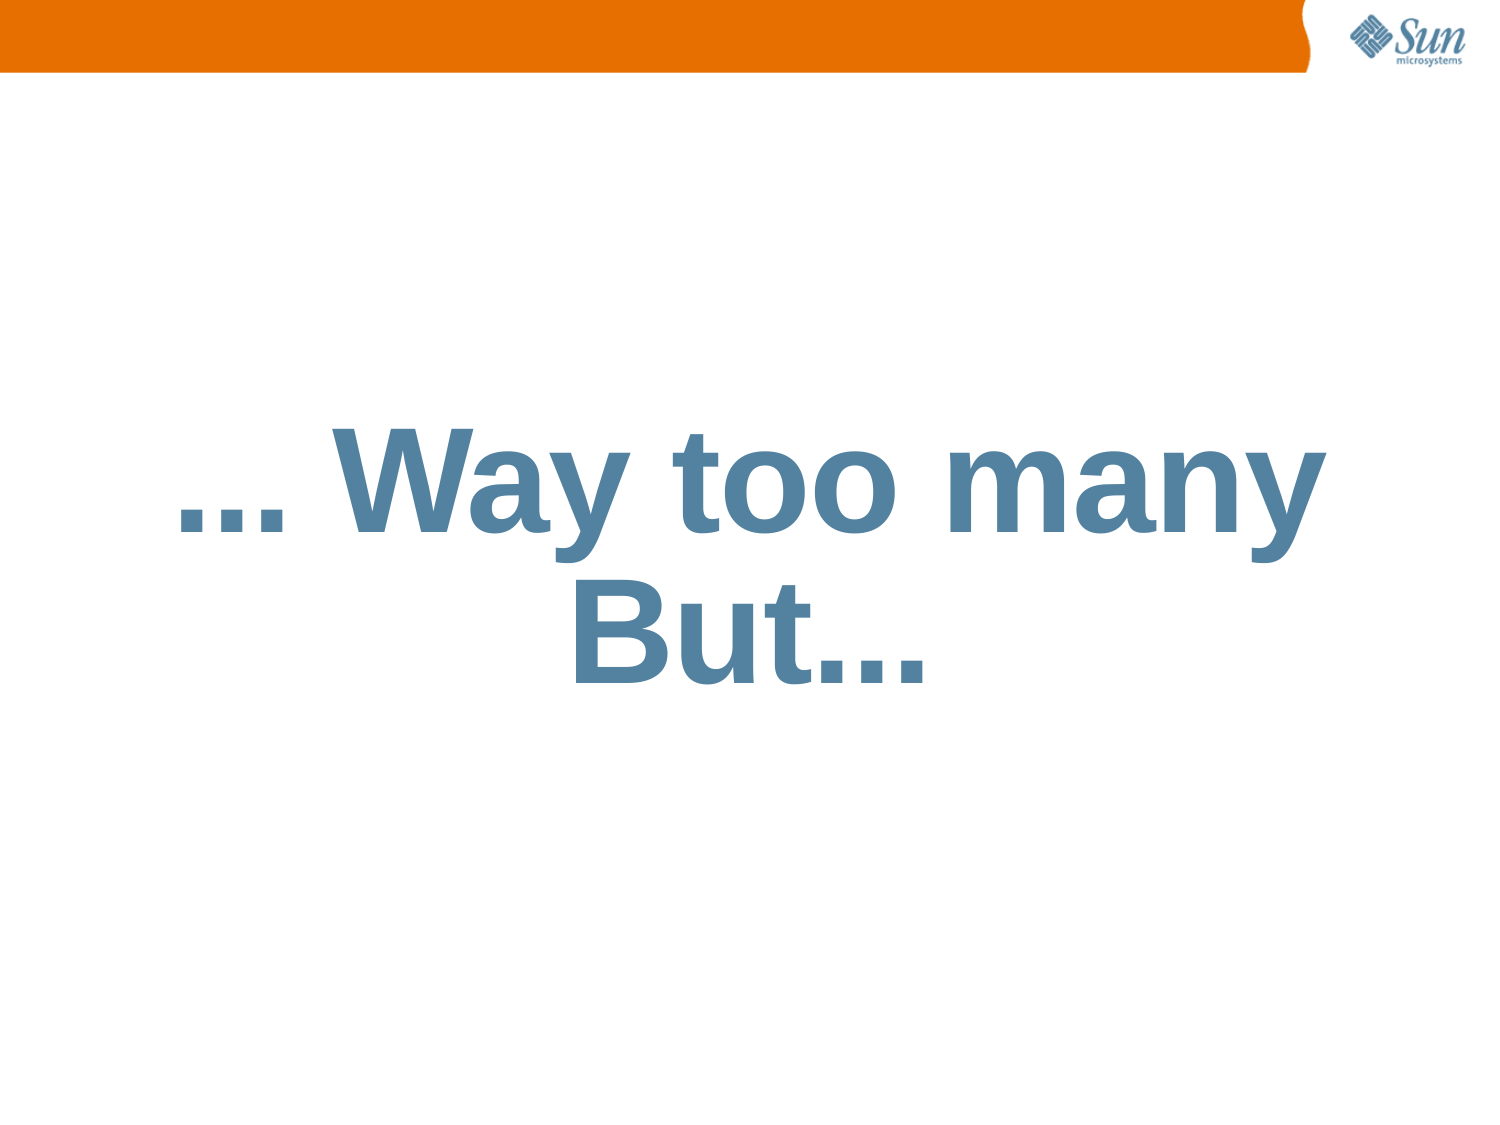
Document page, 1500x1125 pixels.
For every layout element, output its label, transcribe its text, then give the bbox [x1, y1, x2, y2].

text_box ... Way too many But... [0, 0, 1500, 1125]
